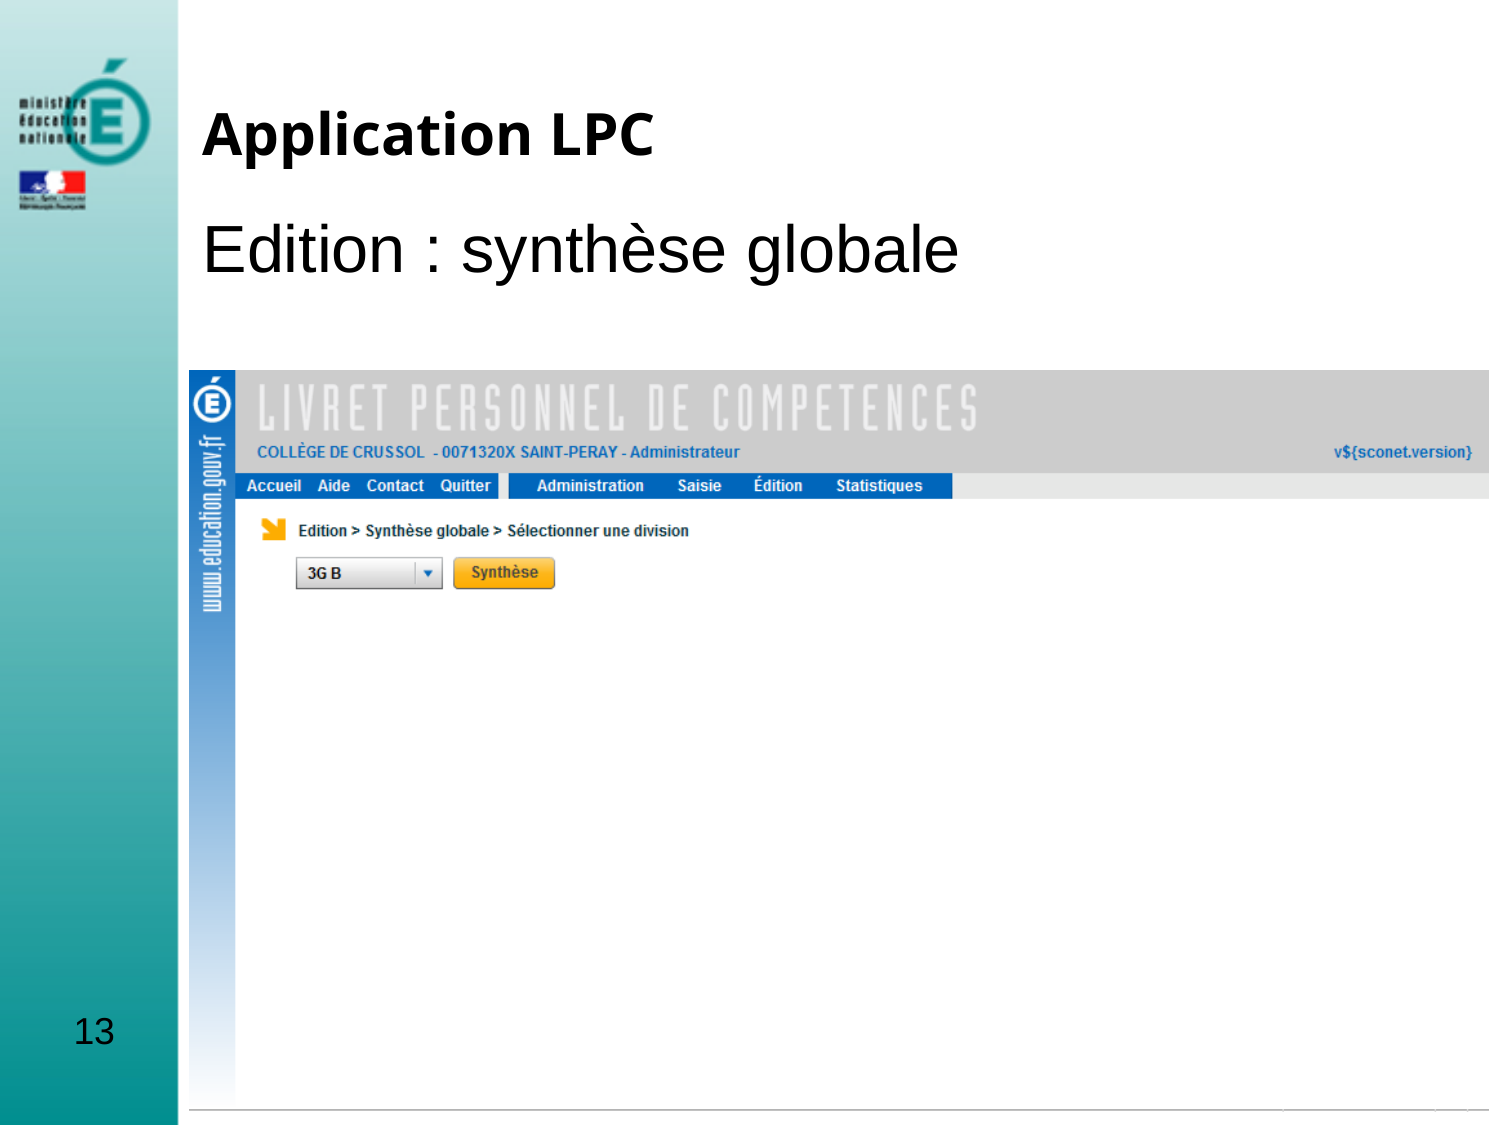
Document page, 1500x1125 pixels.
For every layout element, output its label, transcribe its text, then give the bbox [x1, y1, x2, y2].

picture [189, 370, 1489, 1113]
text_box <numéro> [41, 999, 148, 1060]
picture [0, 0, 179, 1125]
text_box Application LPC [187, 89, 1430, 176]
text_box Edition : synthèse globale [187, 198, 1454, 305]
